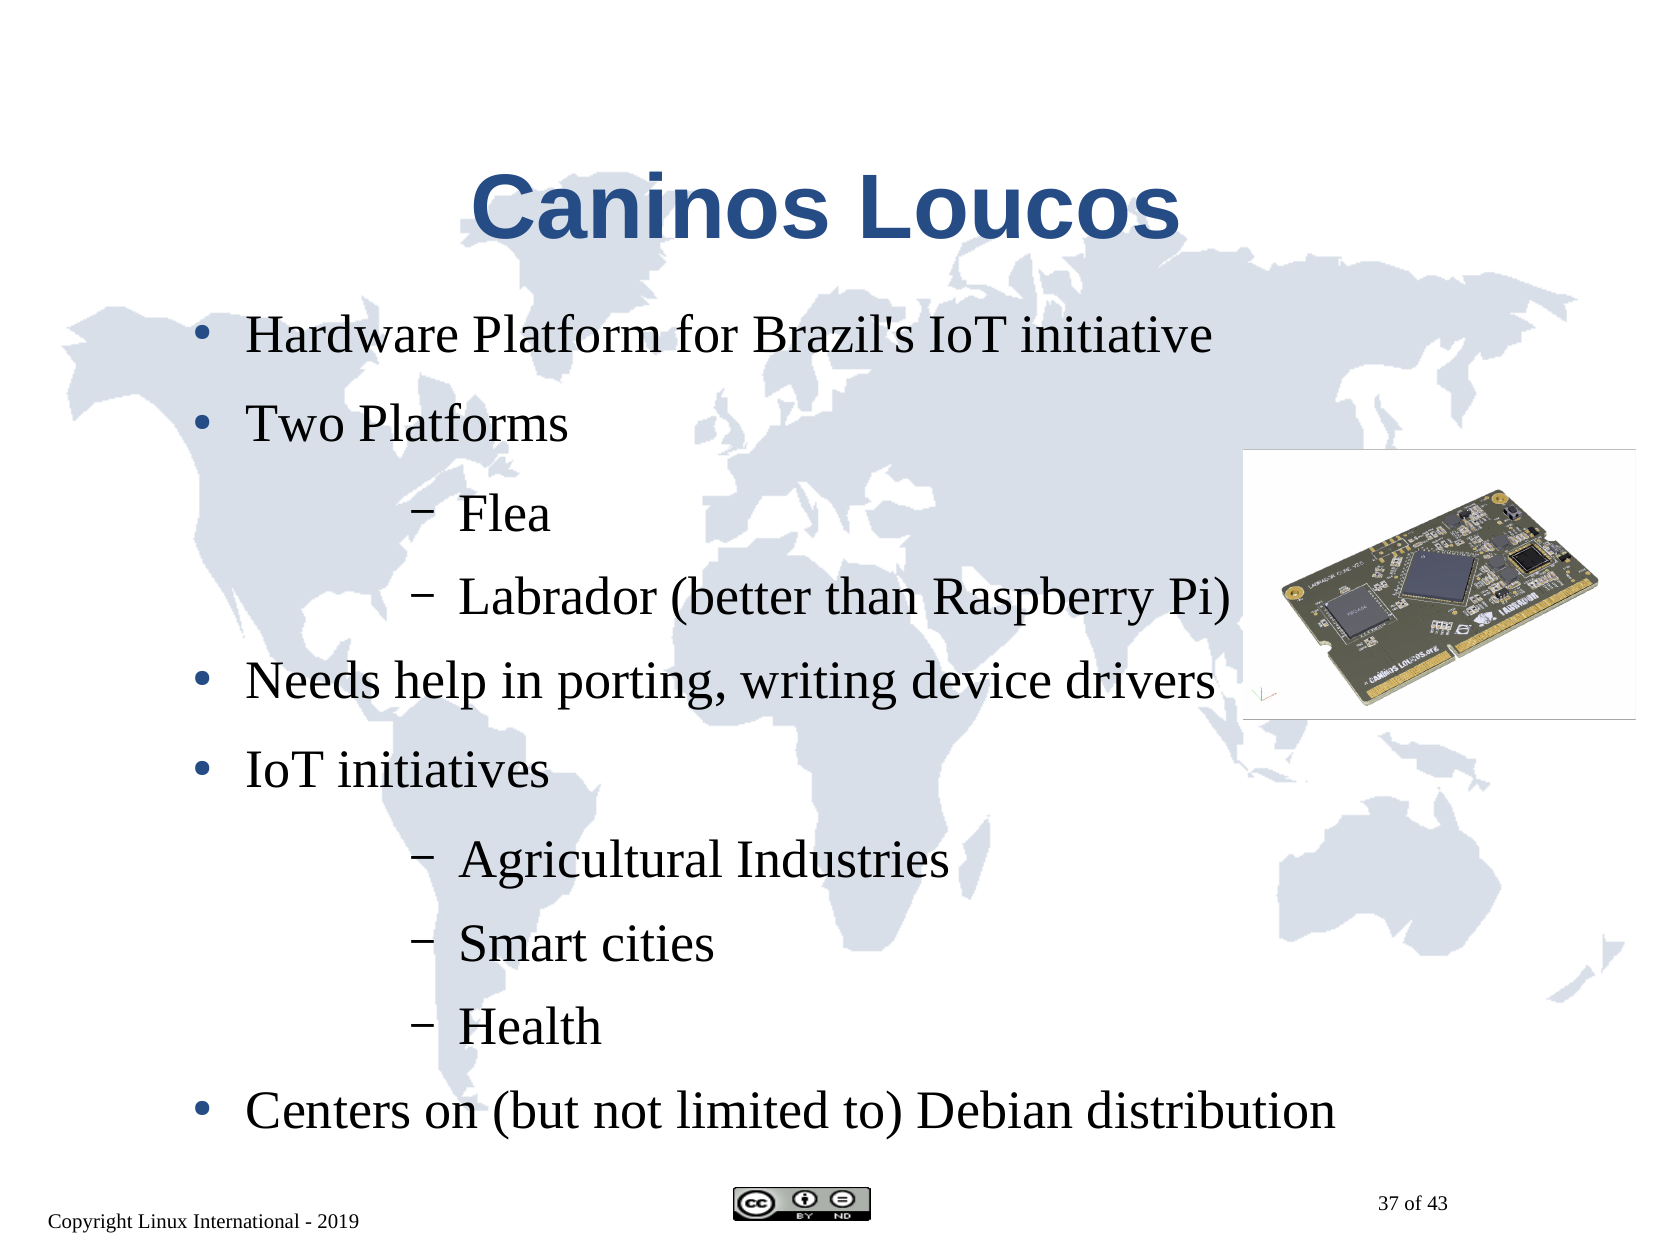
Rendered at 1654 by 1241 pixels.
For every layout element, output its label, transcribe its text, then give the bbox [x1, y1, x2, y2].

list Hardware Platform for Brazil's IoT initiative Two Platforms Flea Labrador (better than Raspberry Pi) Needs help in porting, writing device drivers IoT initiatives Agricultural Industries Smart cities Health Centers on (but not limited to) Debian distribution [175, 303, 1587, 1206]
picture [733, 1206, 871, 1221]
title Caninos Loucos [121, 102, 1533, 311]
picture [37, 91, 1653, 1147]
